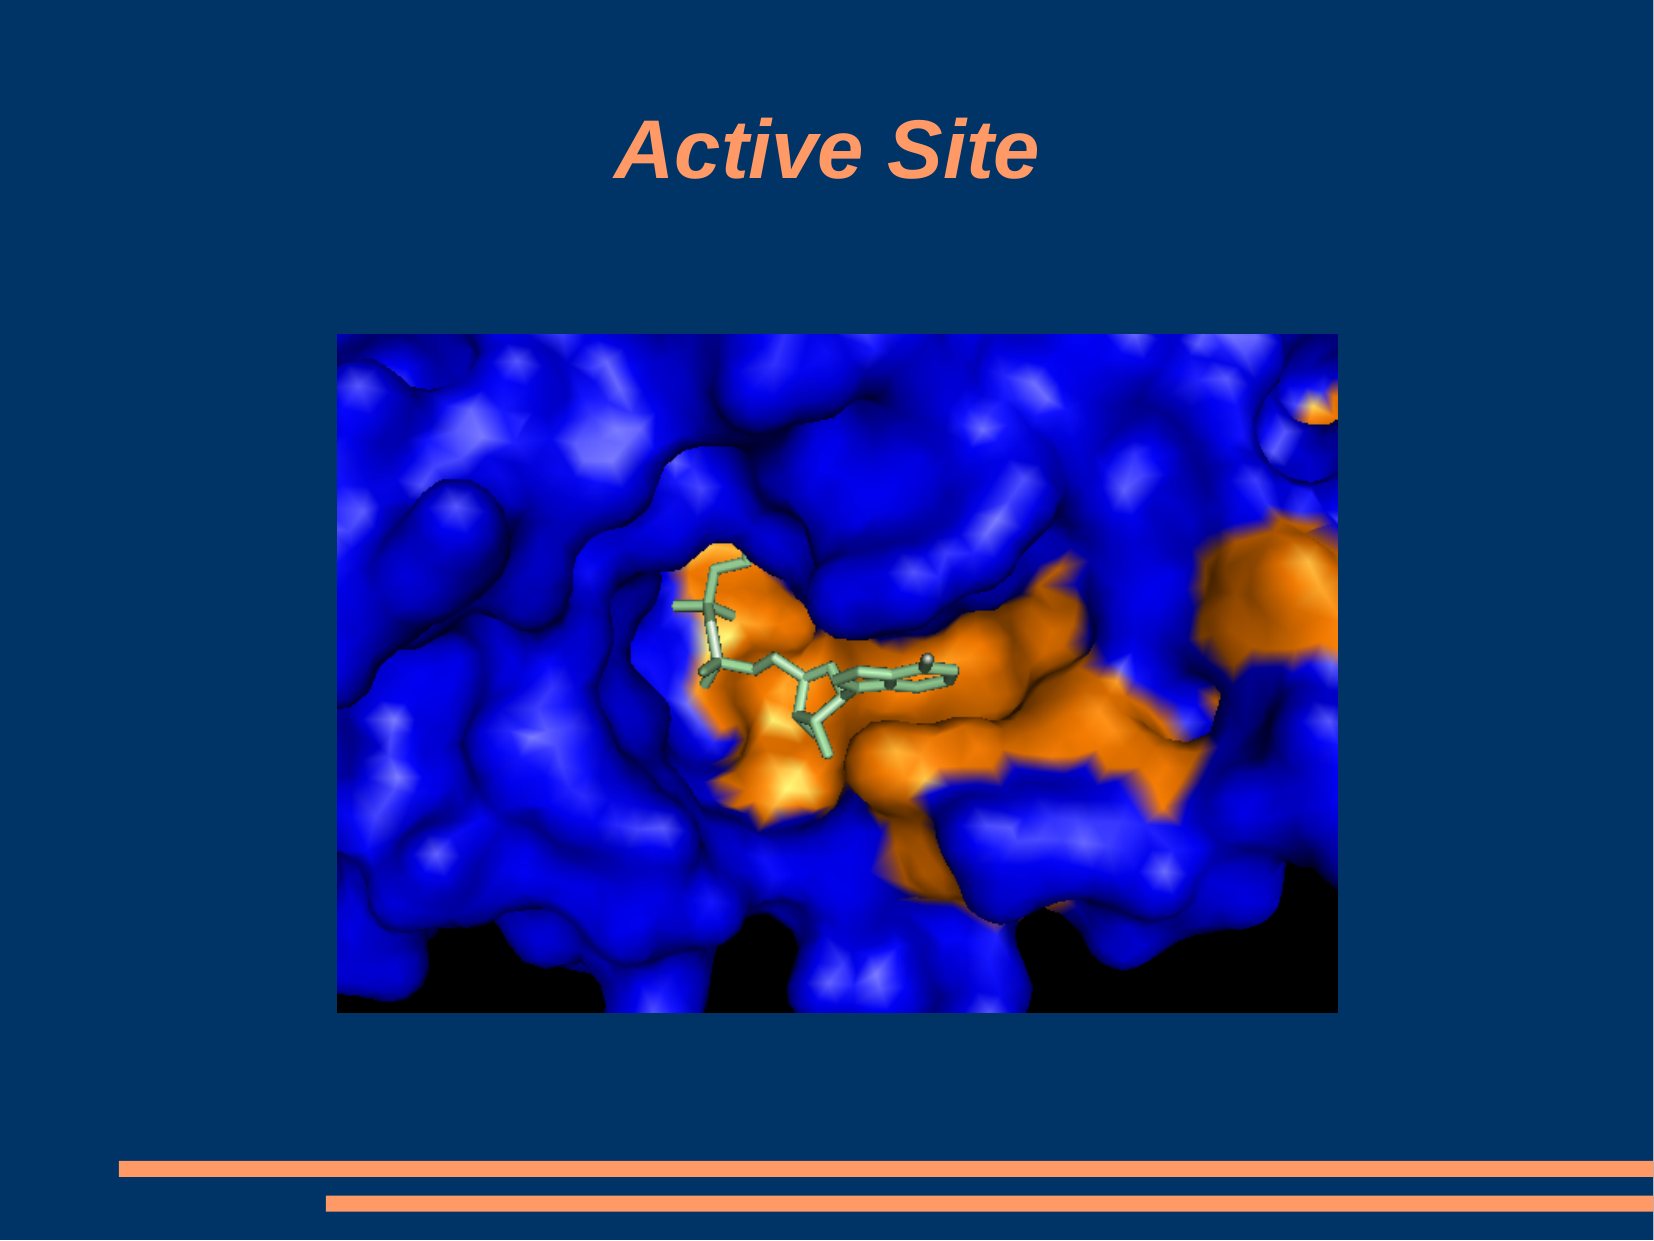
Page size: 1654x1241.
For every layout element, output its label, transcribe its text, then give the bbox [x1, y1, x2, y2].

picture [337, 334, 1338, 1013]
title Active Site [121, 46, 1534, 254]
